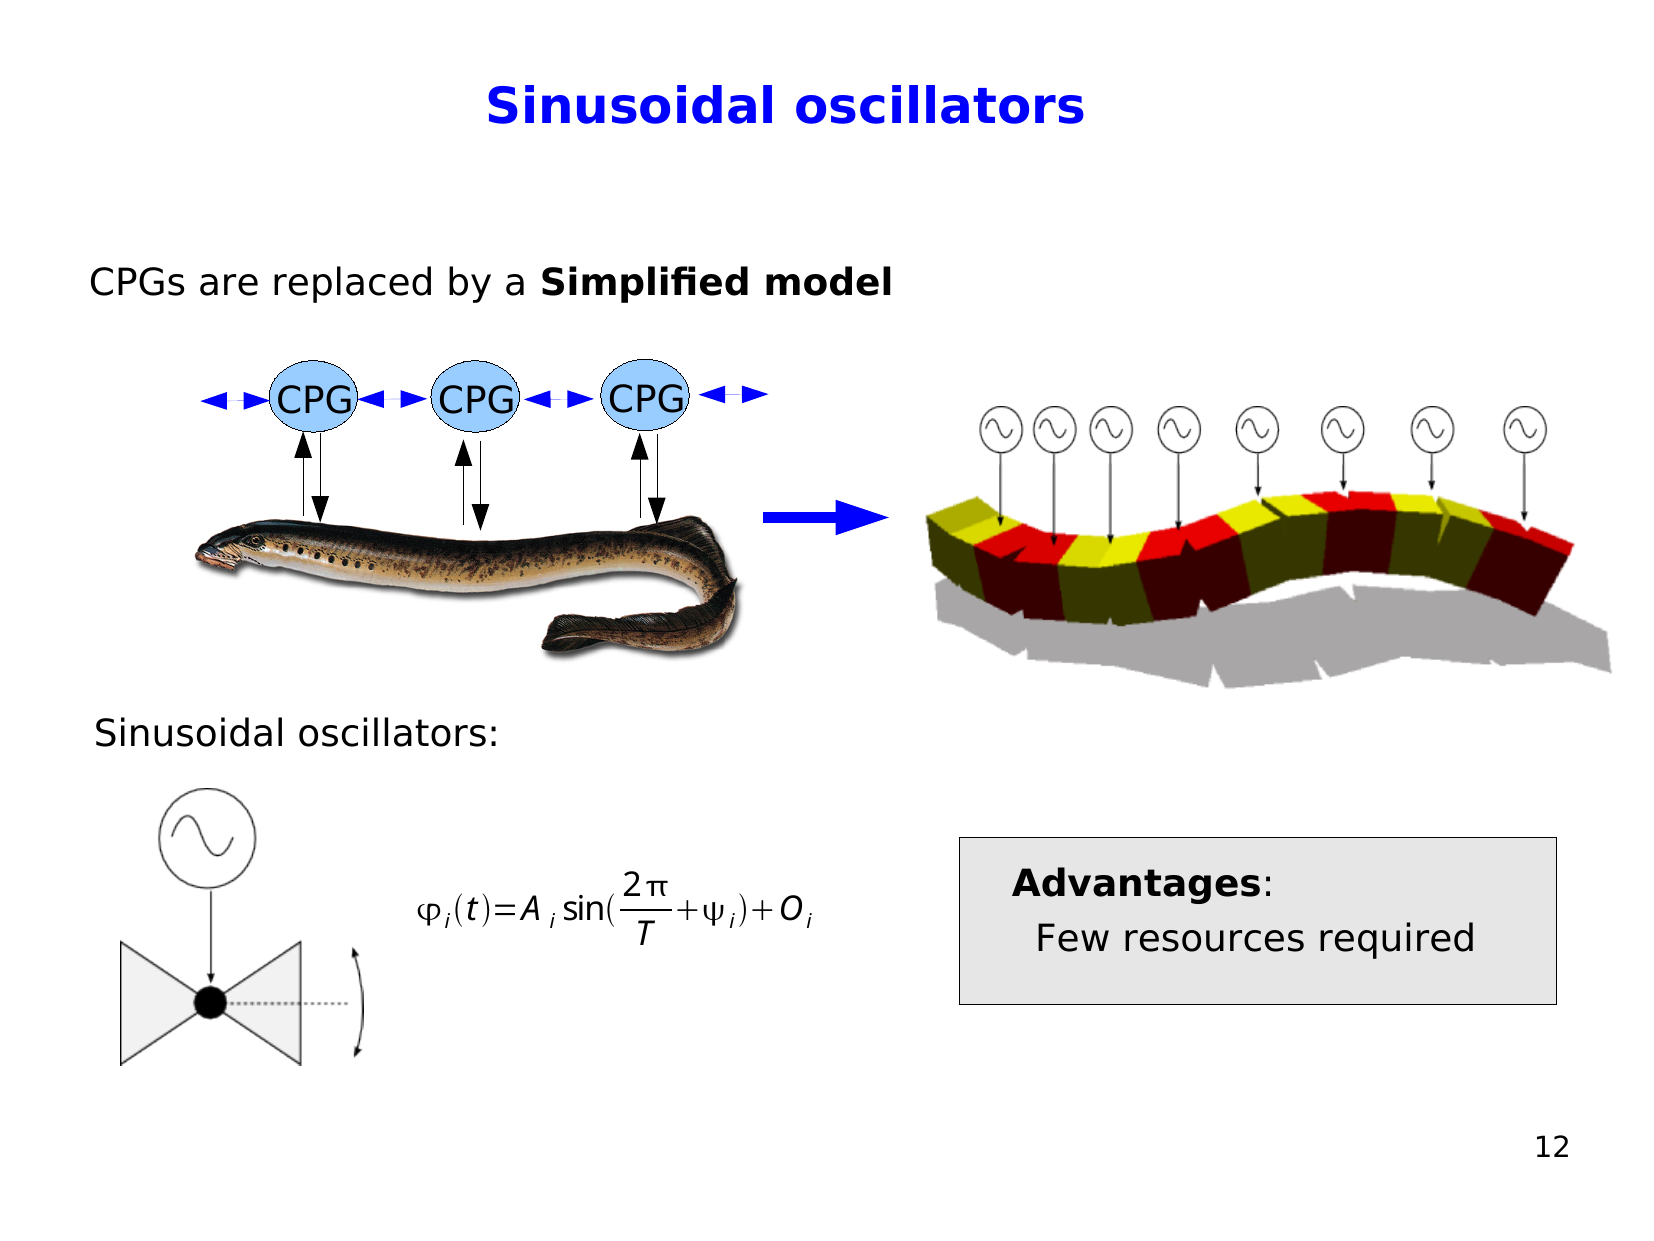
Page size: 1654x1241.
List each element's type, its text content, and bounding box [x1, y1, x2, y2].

text_box [282, 360, 345, 371]
picture [153, 464, 782, 712]
picture [120, 788, 364, 1066]
text_box Sinusoidal oscillators [470, 70, 1102, 144]
text_box [613, 359, 677, 370]
text_box CPG [423, 371, 531, 430]
text_box CPG [593, 370, 701, 429]
text_box [959, 837, 1557, 1005]
picture [900, 406, 1634, 709]
chart [408, 864, 821, 955]
text_box CPGs are replaced by a Simplified model [62, 253, 958, 313]
text_box [444, 360, 507, 371]
text_box CPG [261, 371, 369, 430]
text_box Sinusoidal oscillators: [66, 704, 529, 763]
text_box Advantages: Few resources required [985, 854, 1544, 969]
